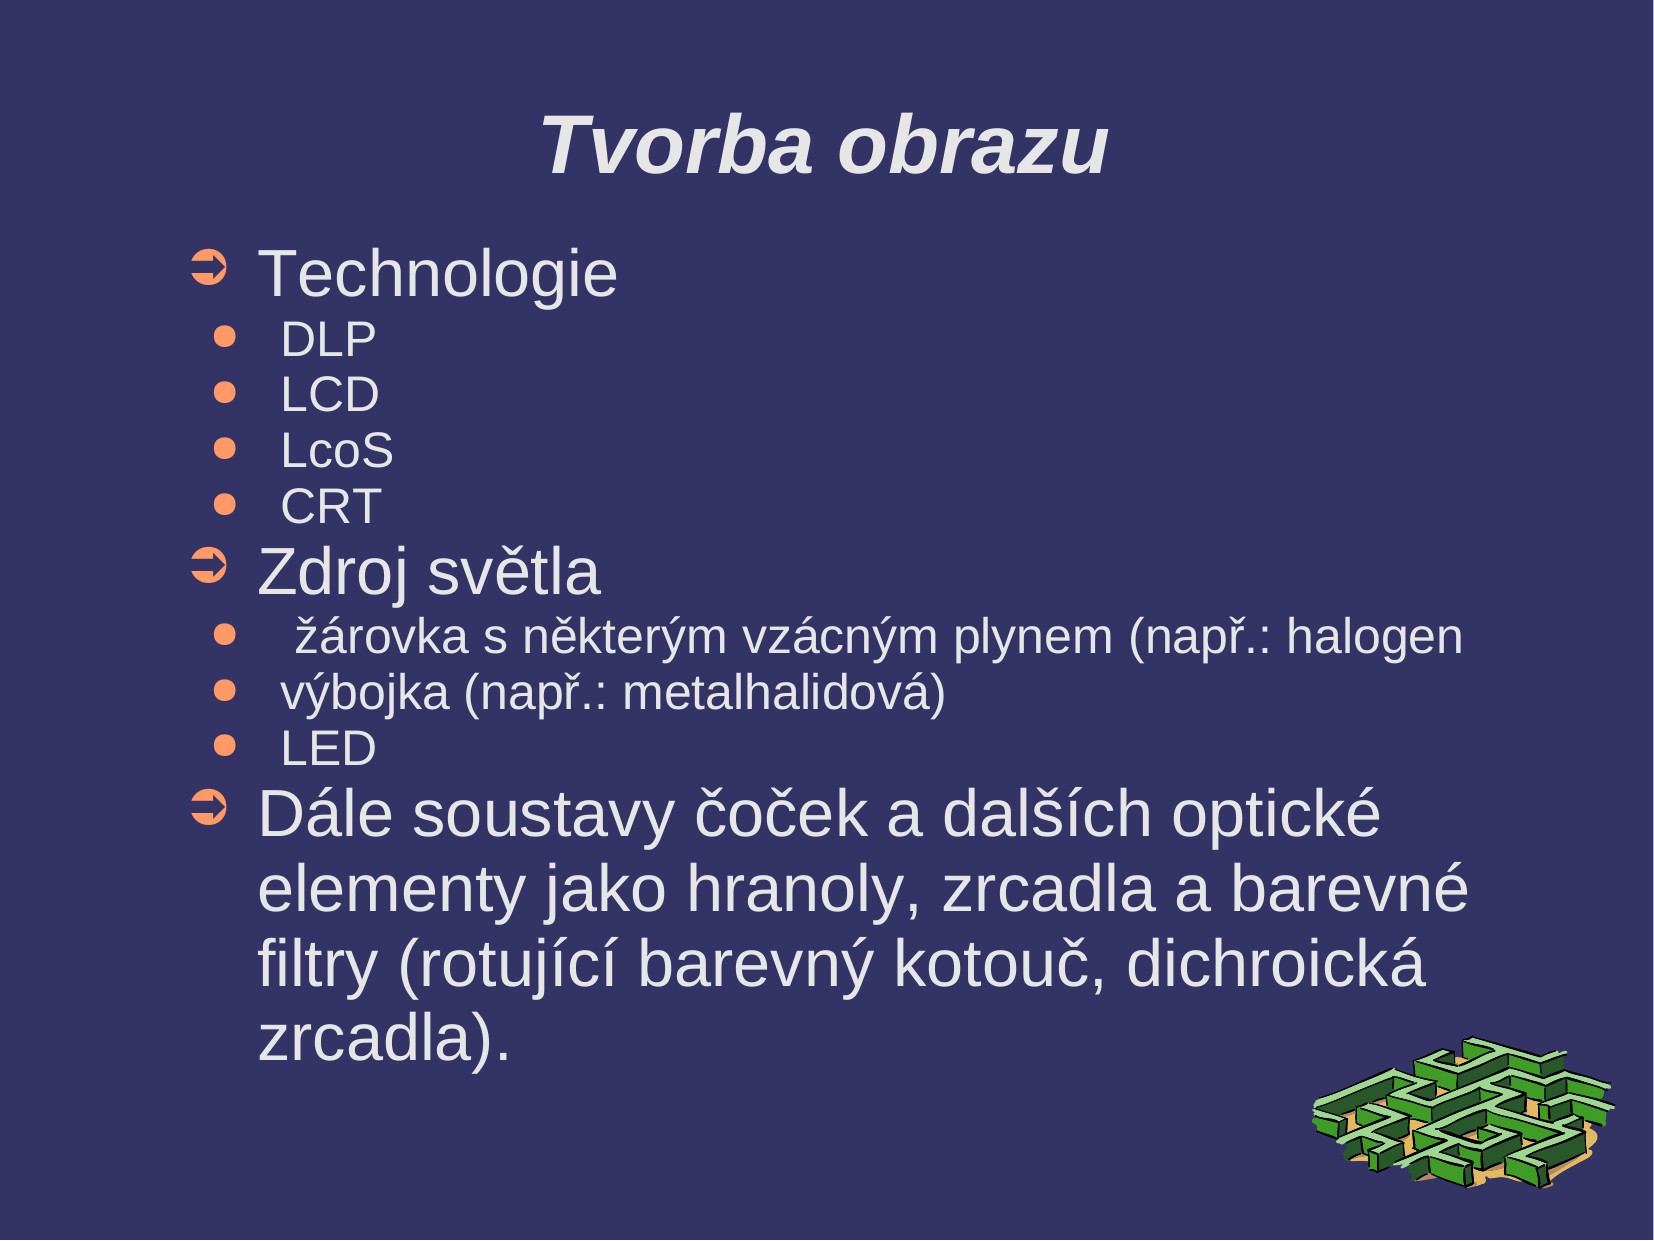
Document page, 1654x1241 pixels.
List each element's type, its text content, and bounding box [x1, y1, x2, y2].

title Tvorba obrazu [118, 59, 1531, 231]
list Technologie DLP LCD LcoS CRT Zdroj světla žárovka s některým vzácným plynem (např.: halogen výbojka (např.: metalhalidová) LED Dále soustavy čoček a dalších optické elementy jako hranoly, zrcadla a barevné filtry (rotující barevný kotouč, dichroická zrcadla). [174, 236, 1565, 1076]
